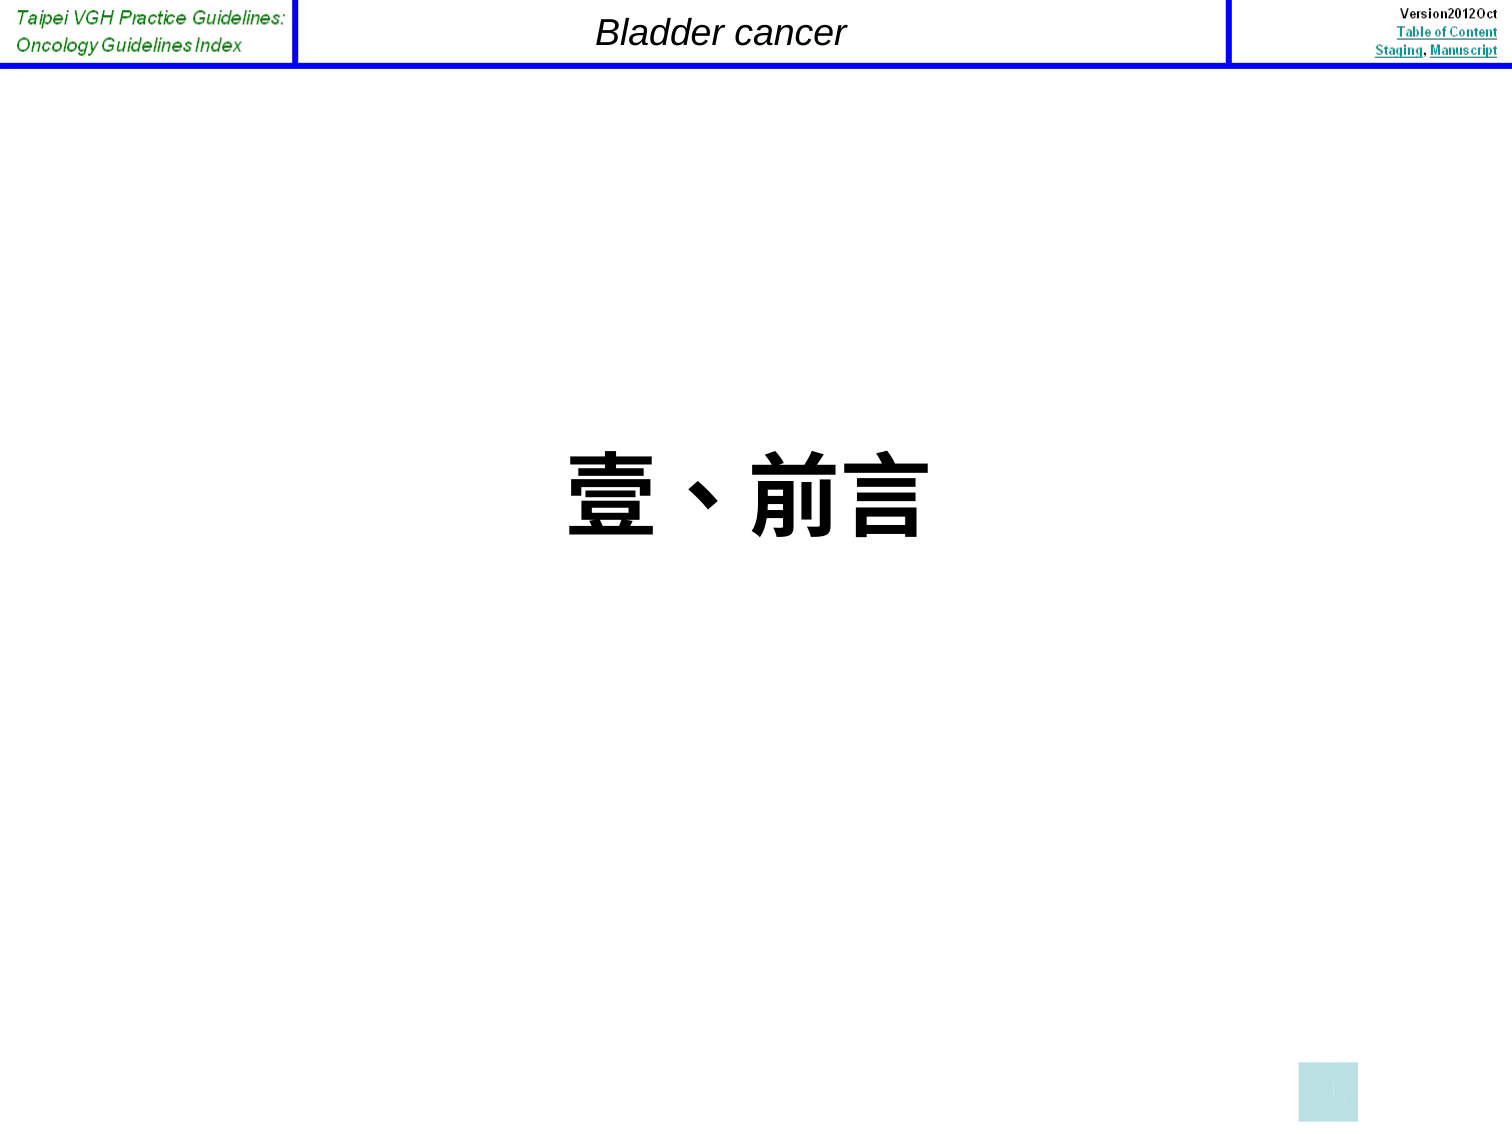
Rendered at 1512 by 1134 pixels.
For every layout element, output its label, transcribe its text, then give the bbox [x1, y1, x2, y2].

title 壹、前言 [106, 371, 1392, 615]
text_box Bladder cancer [580, 0, 944, 59]
